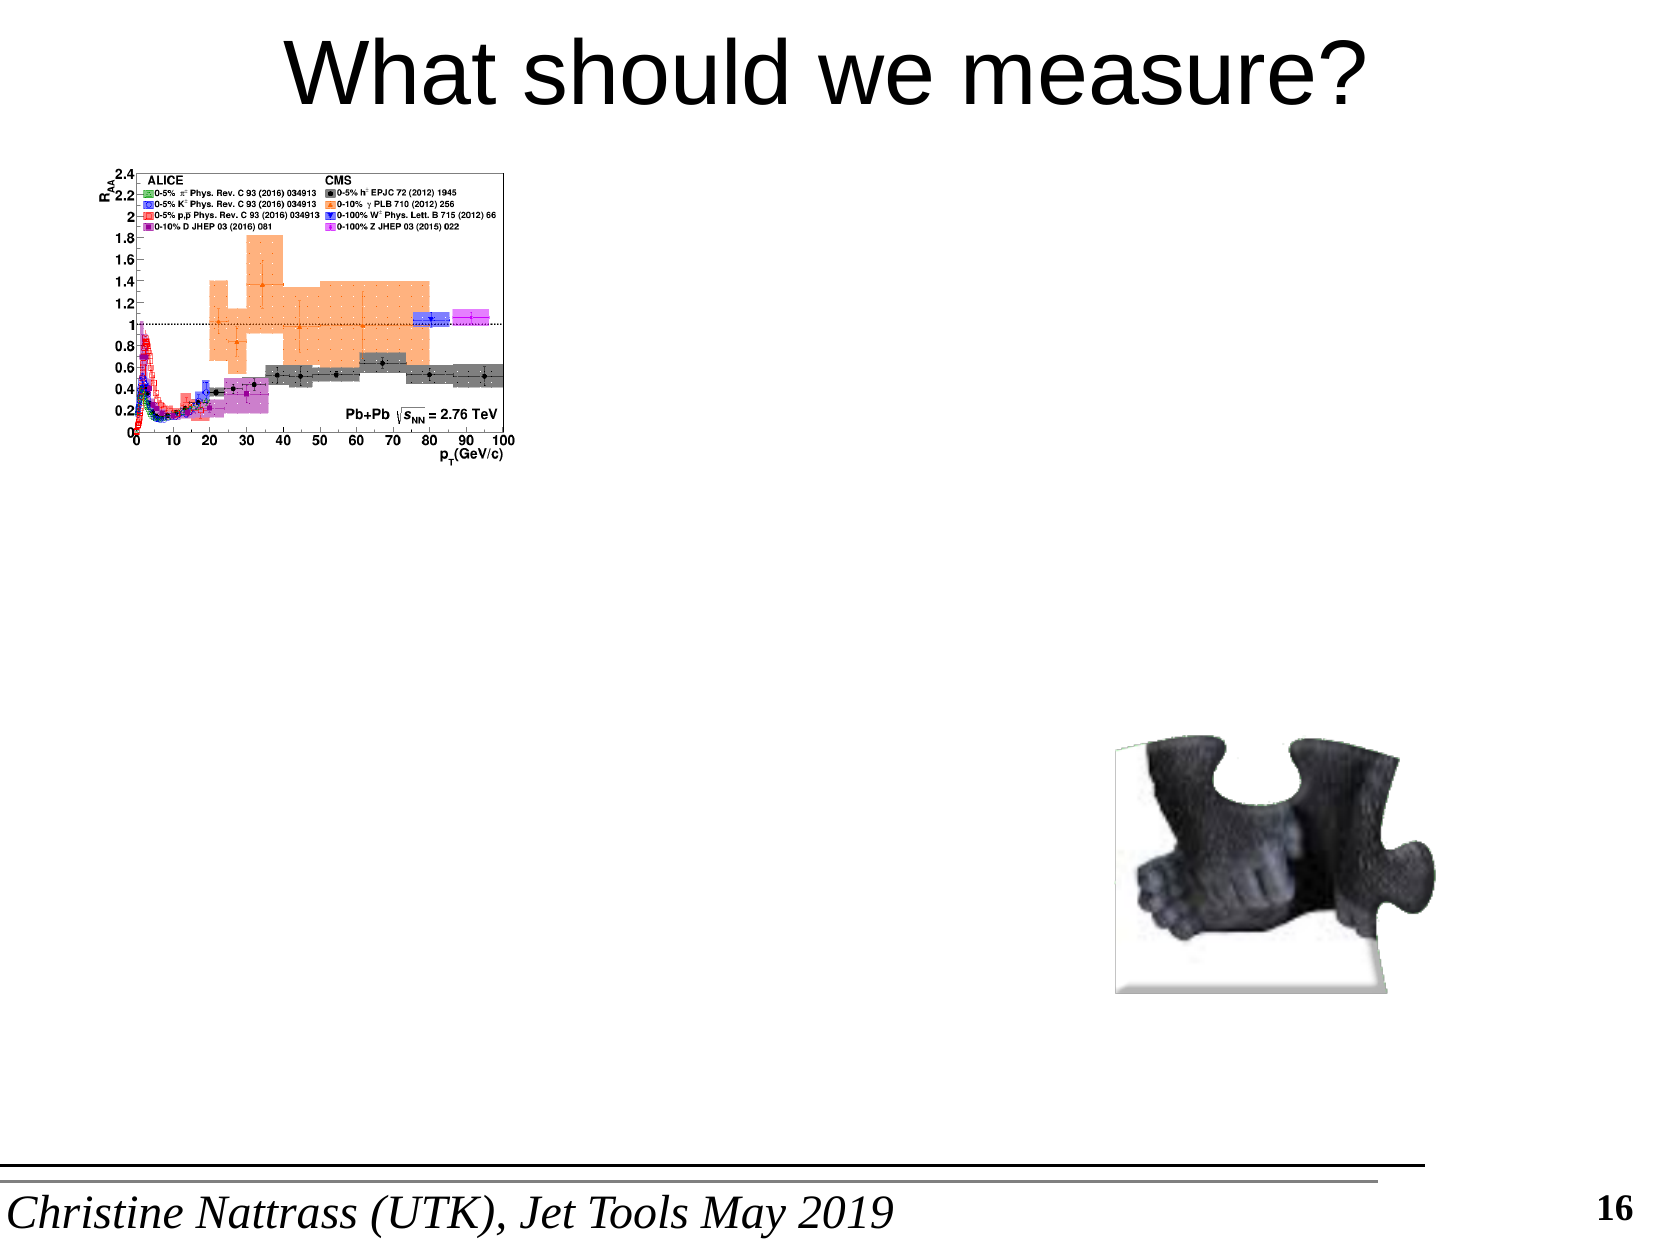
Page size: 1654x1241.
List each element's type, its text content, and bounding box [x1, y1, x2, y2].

title What should we measure? [82, 13, 1571, 132]
picture [99, 167, 515, 468]
picture [1114, 731, 1439, 997]
